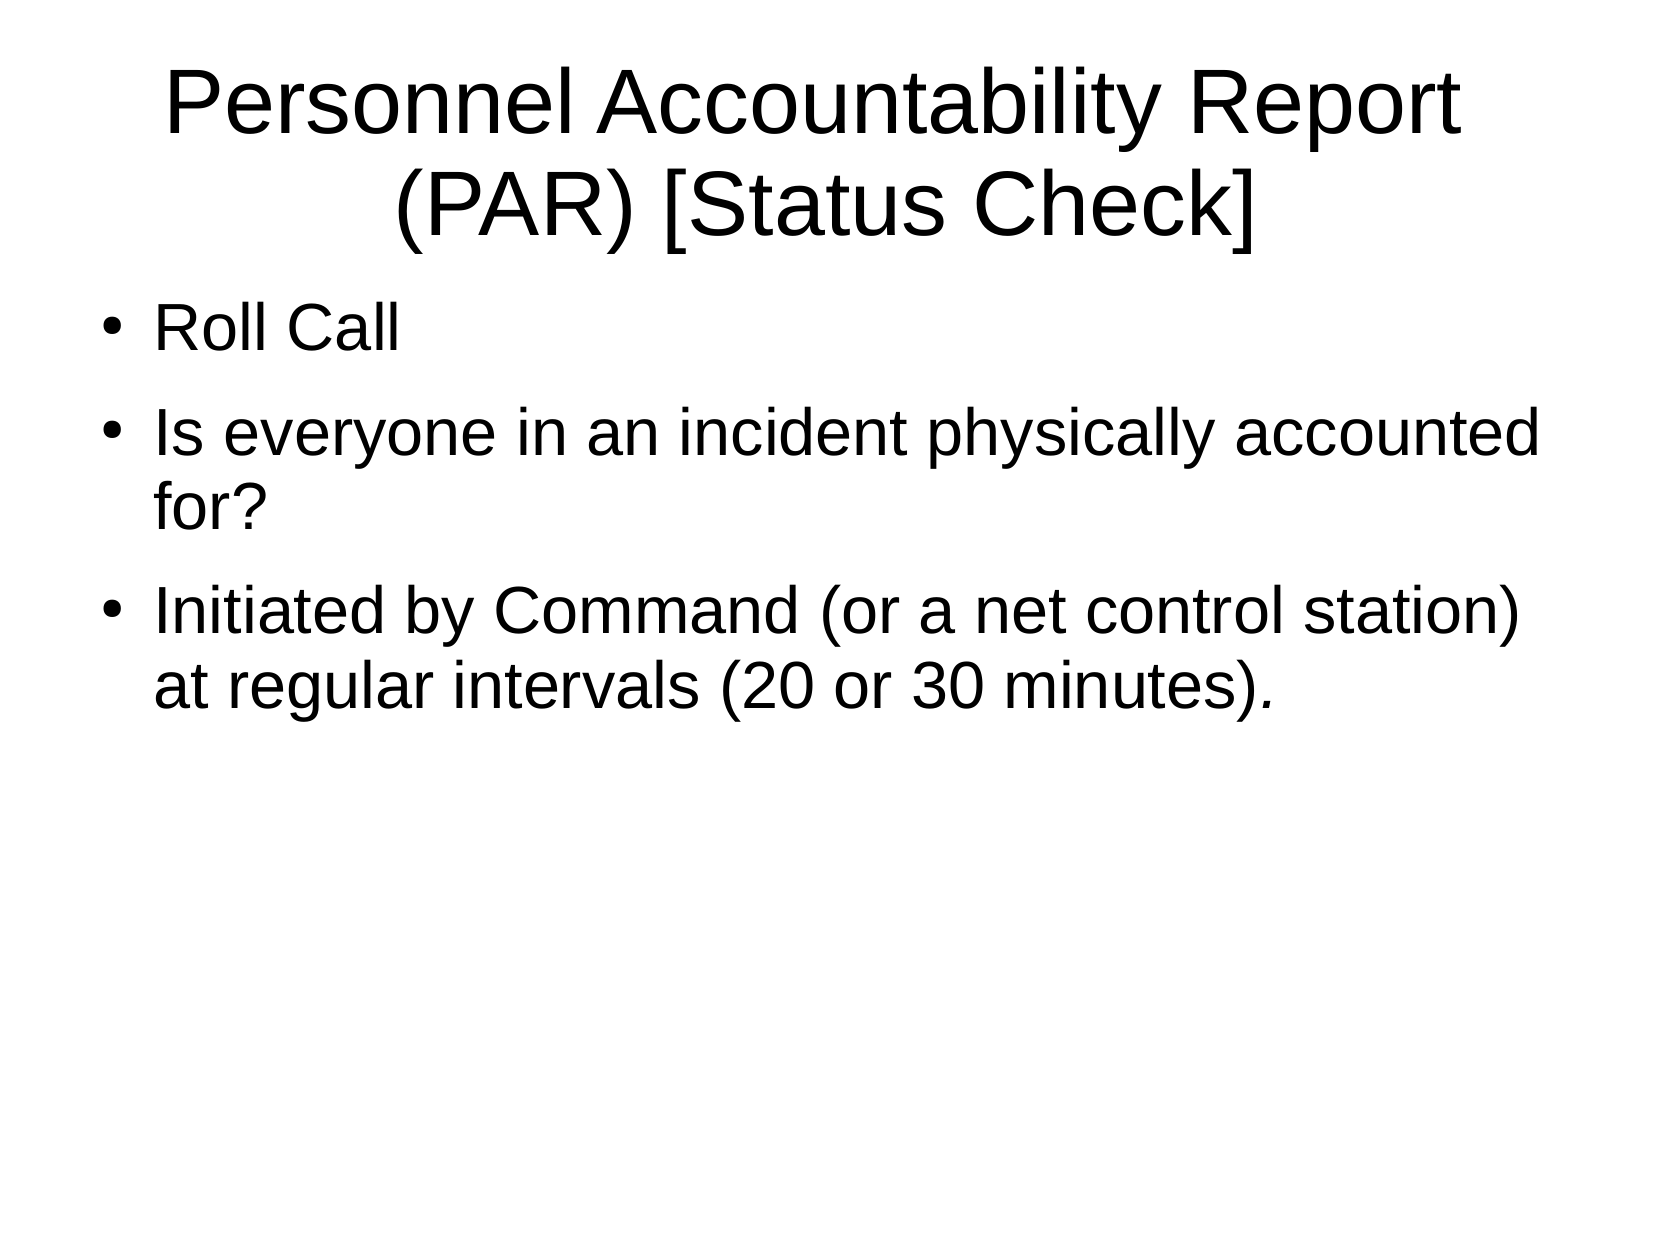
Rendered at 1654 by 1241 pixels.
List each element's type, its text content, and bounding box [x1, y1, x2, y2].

list Roll Call Is everyone in an incident physically accounted for? Initiated by Command (or a net control station) at regular intervals (20 or 30 minutes). [82, 290, 1571, 1141]
title Personnel Accountability Report (PAR) [Status Check] [82, 49, 1571, 257]
